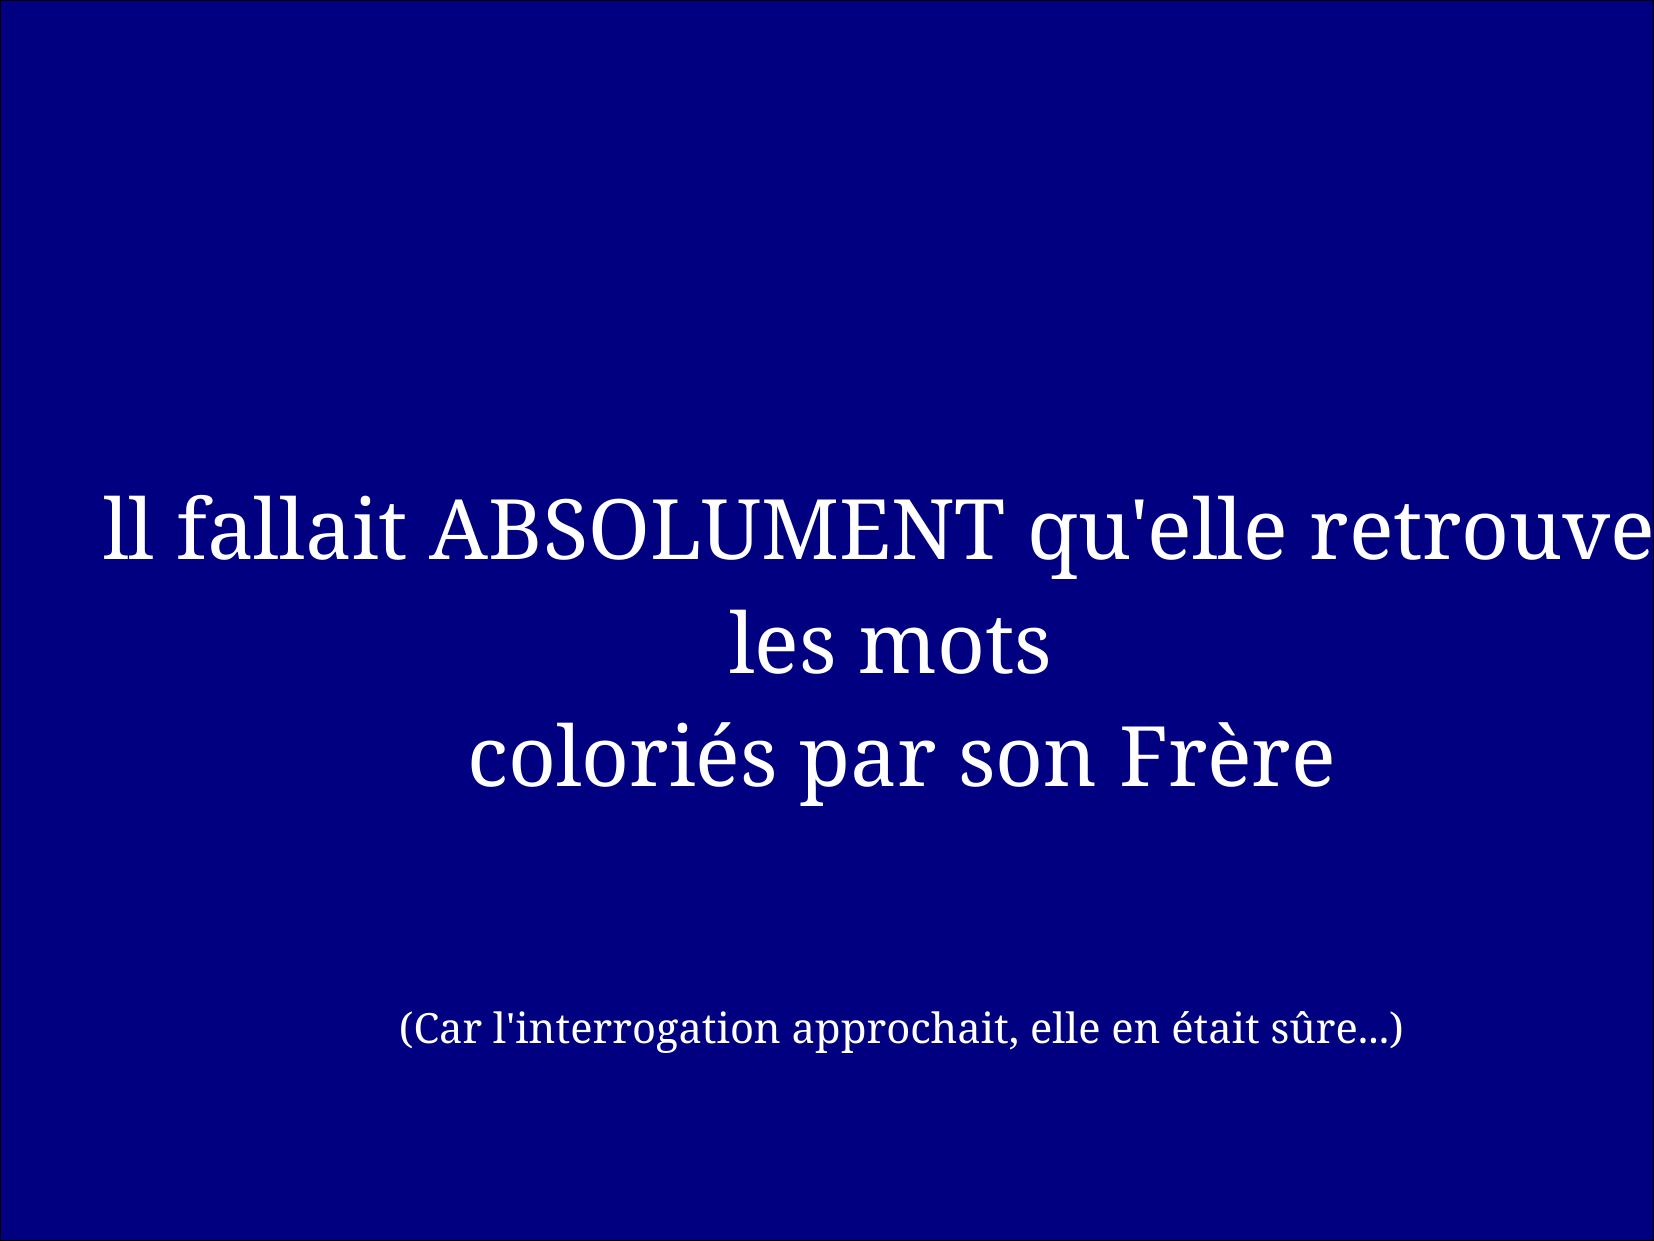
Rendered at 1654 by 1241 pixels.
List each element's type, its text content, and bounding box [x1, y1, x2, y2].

text_box ll fallait ABSOLUMENT qu'elle retrouve les mots coloriés par son Frère (Car l'interrogation approchait, elle en était sûre...) [88, 236, 1629, 928]
text_box [0, 0, 1654, 1241]
